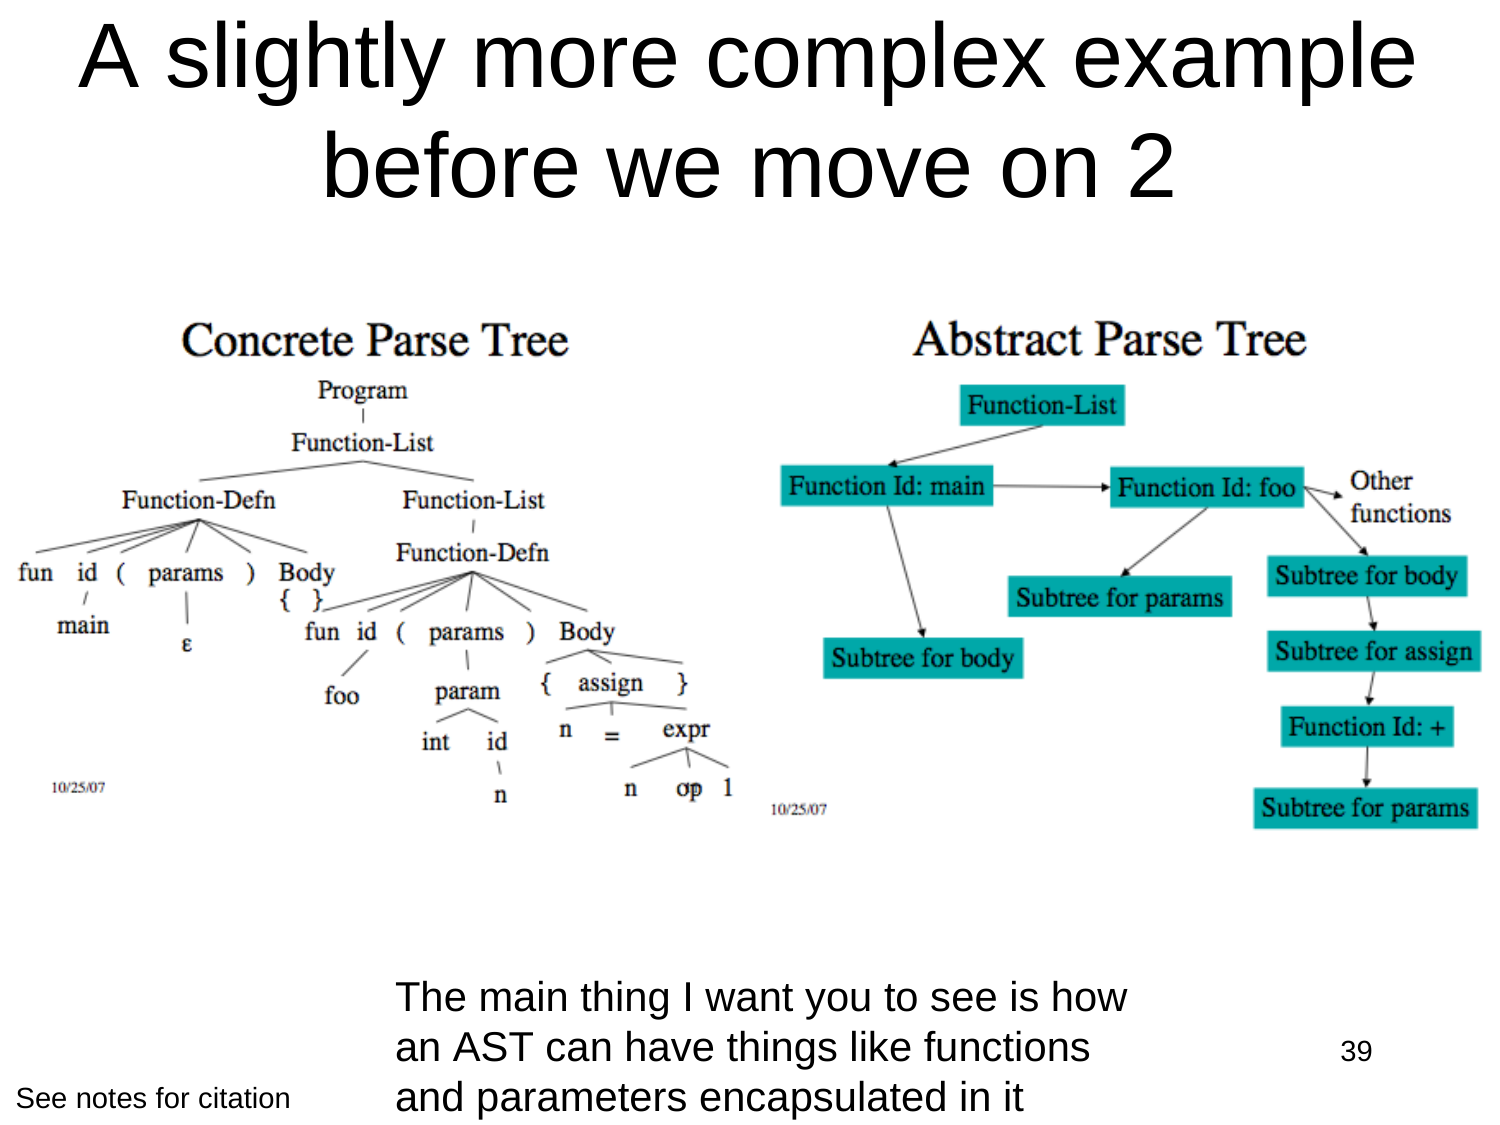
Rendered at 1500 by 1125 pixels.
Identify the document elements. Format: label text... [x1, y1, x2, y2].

text_box See notes for citation [0, 1072, 307, 1123]
title A slightly more complex example before we move on 2 [0, 0, 1500, 224]
picture [0, 299, 1500, 841]
text_box The main thing I want you to see is how an AST can have things like functions and parameters encapsulated in it [380, 962, 1143, 1125]
text_box <number> [1143, 1025, 1388, 1101]
